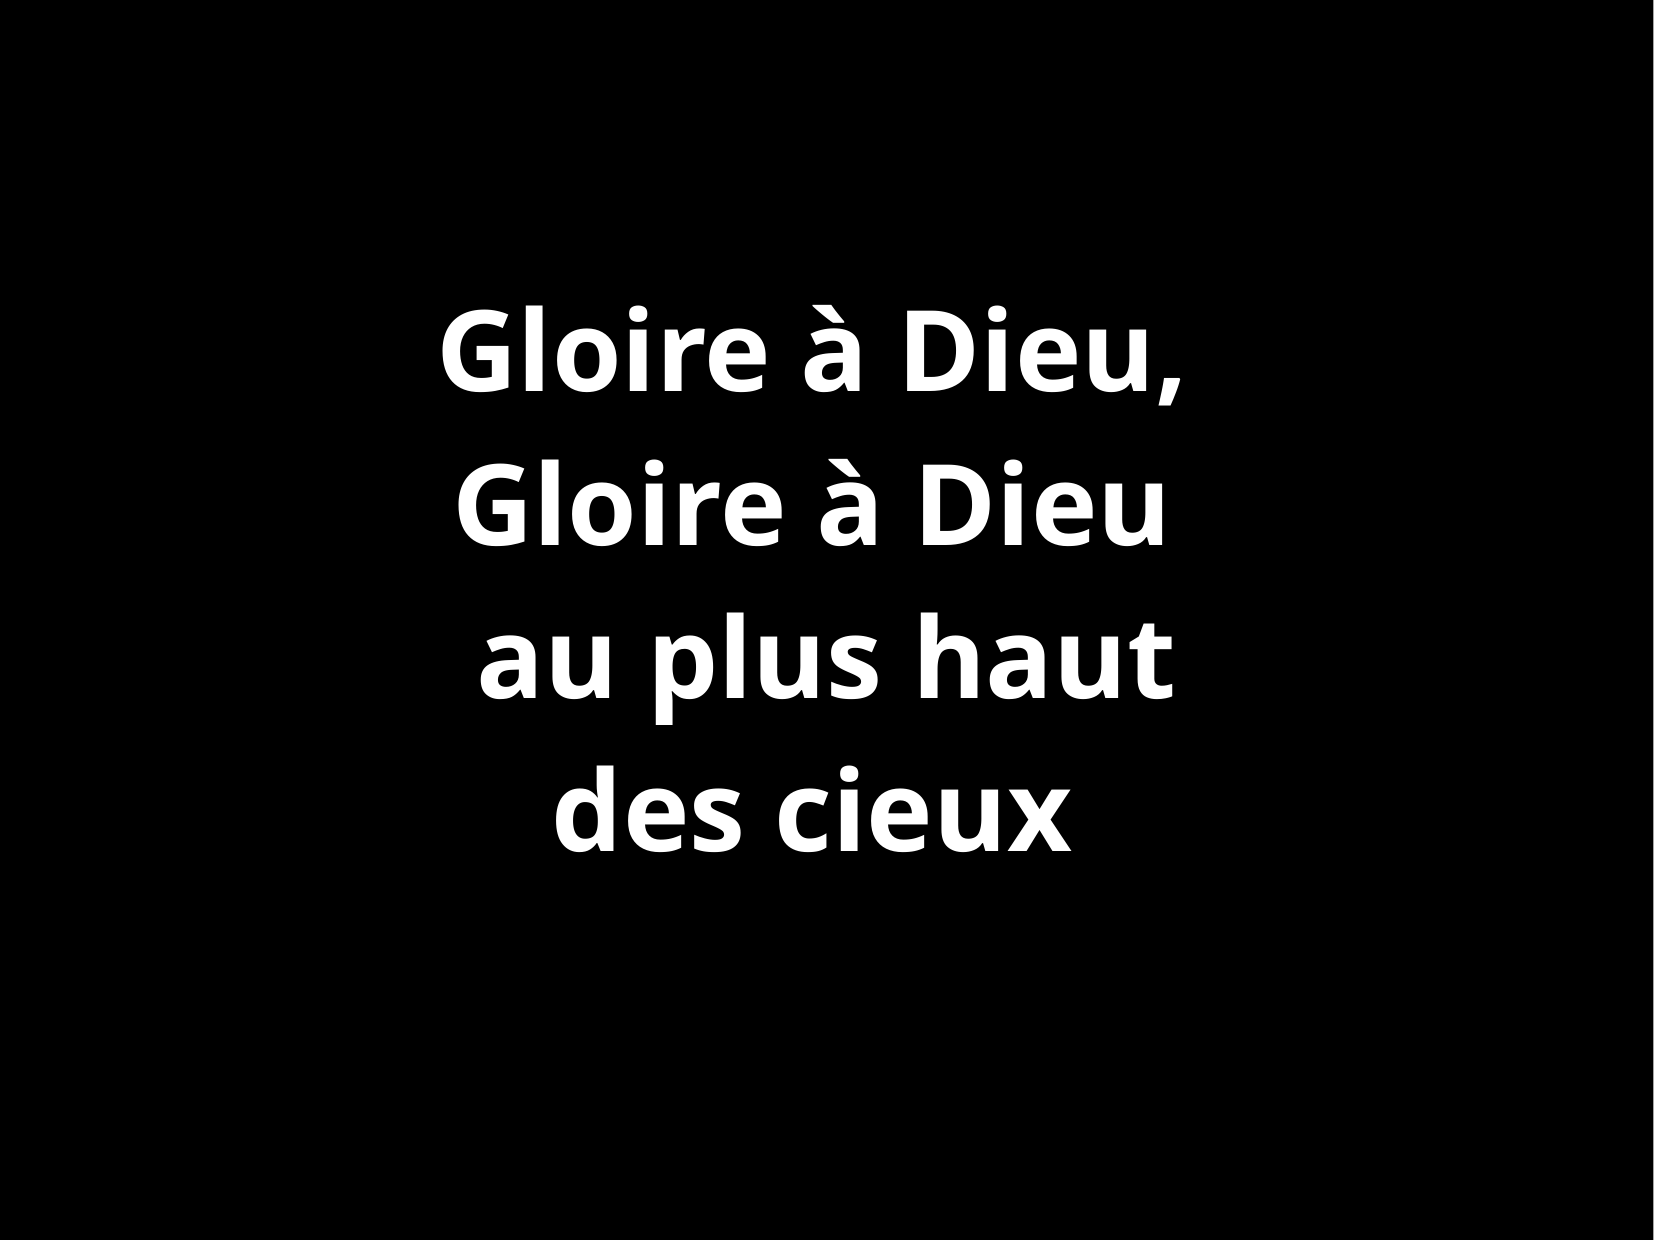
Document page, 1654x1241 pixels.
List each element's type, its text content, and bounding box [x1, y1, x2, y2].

subtitle Gloire à Dieu, Gloire à Dieu au plus haut des cieux [82, 47, 1571, 1109]
